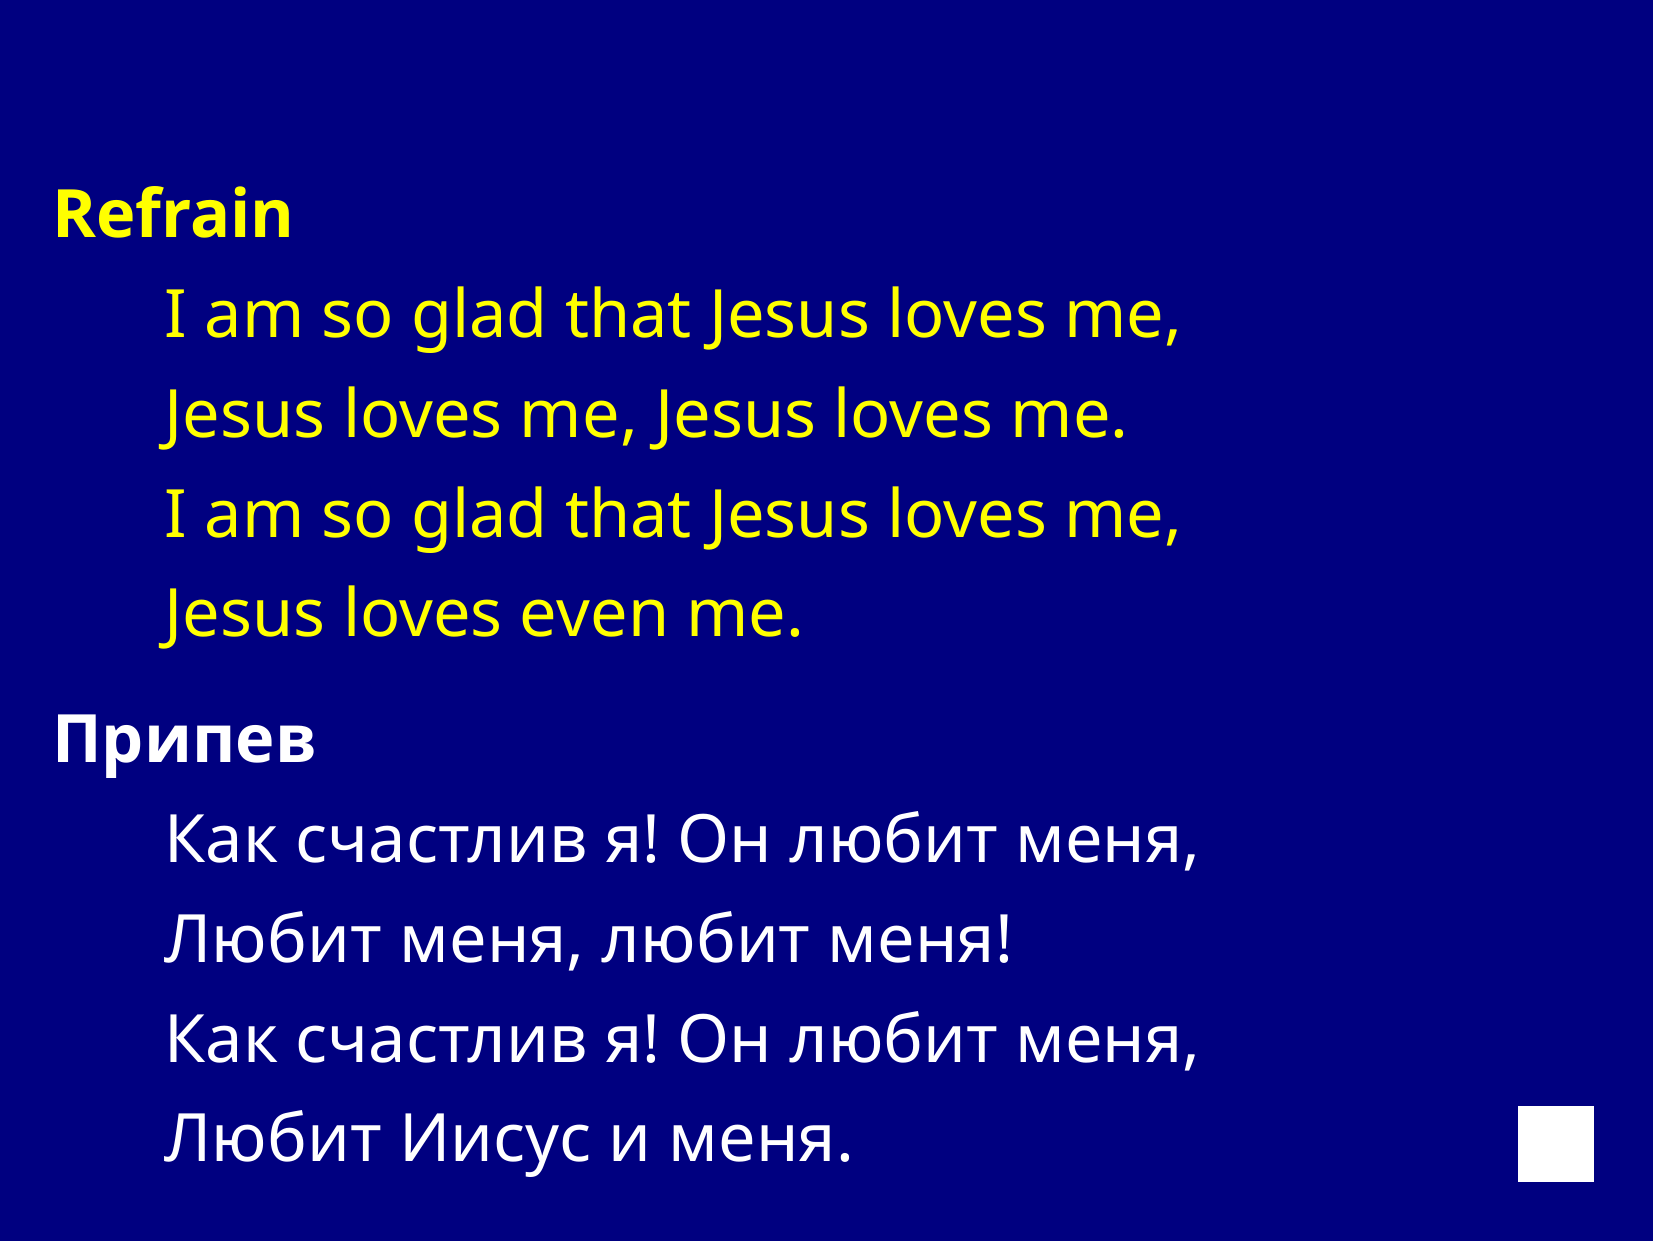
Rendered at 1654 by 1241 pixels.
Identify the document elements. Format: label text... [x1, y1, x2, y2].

text_box Припев Как счастлив я! Он любит меня, Любит меня, любит меня! Как счастлив я! Он любит меня, Любит Иисус и меня. [37, 675, 1576, 1163]
text_box [1518, 1106, 1594, 1182]
text_box Refrain I am so glad that Jesus loves me, Jesus loves me, Jesus loves me. I am so glad that Jesus loves me, Jesus loves even me. [37, 150, 1653, 638]
